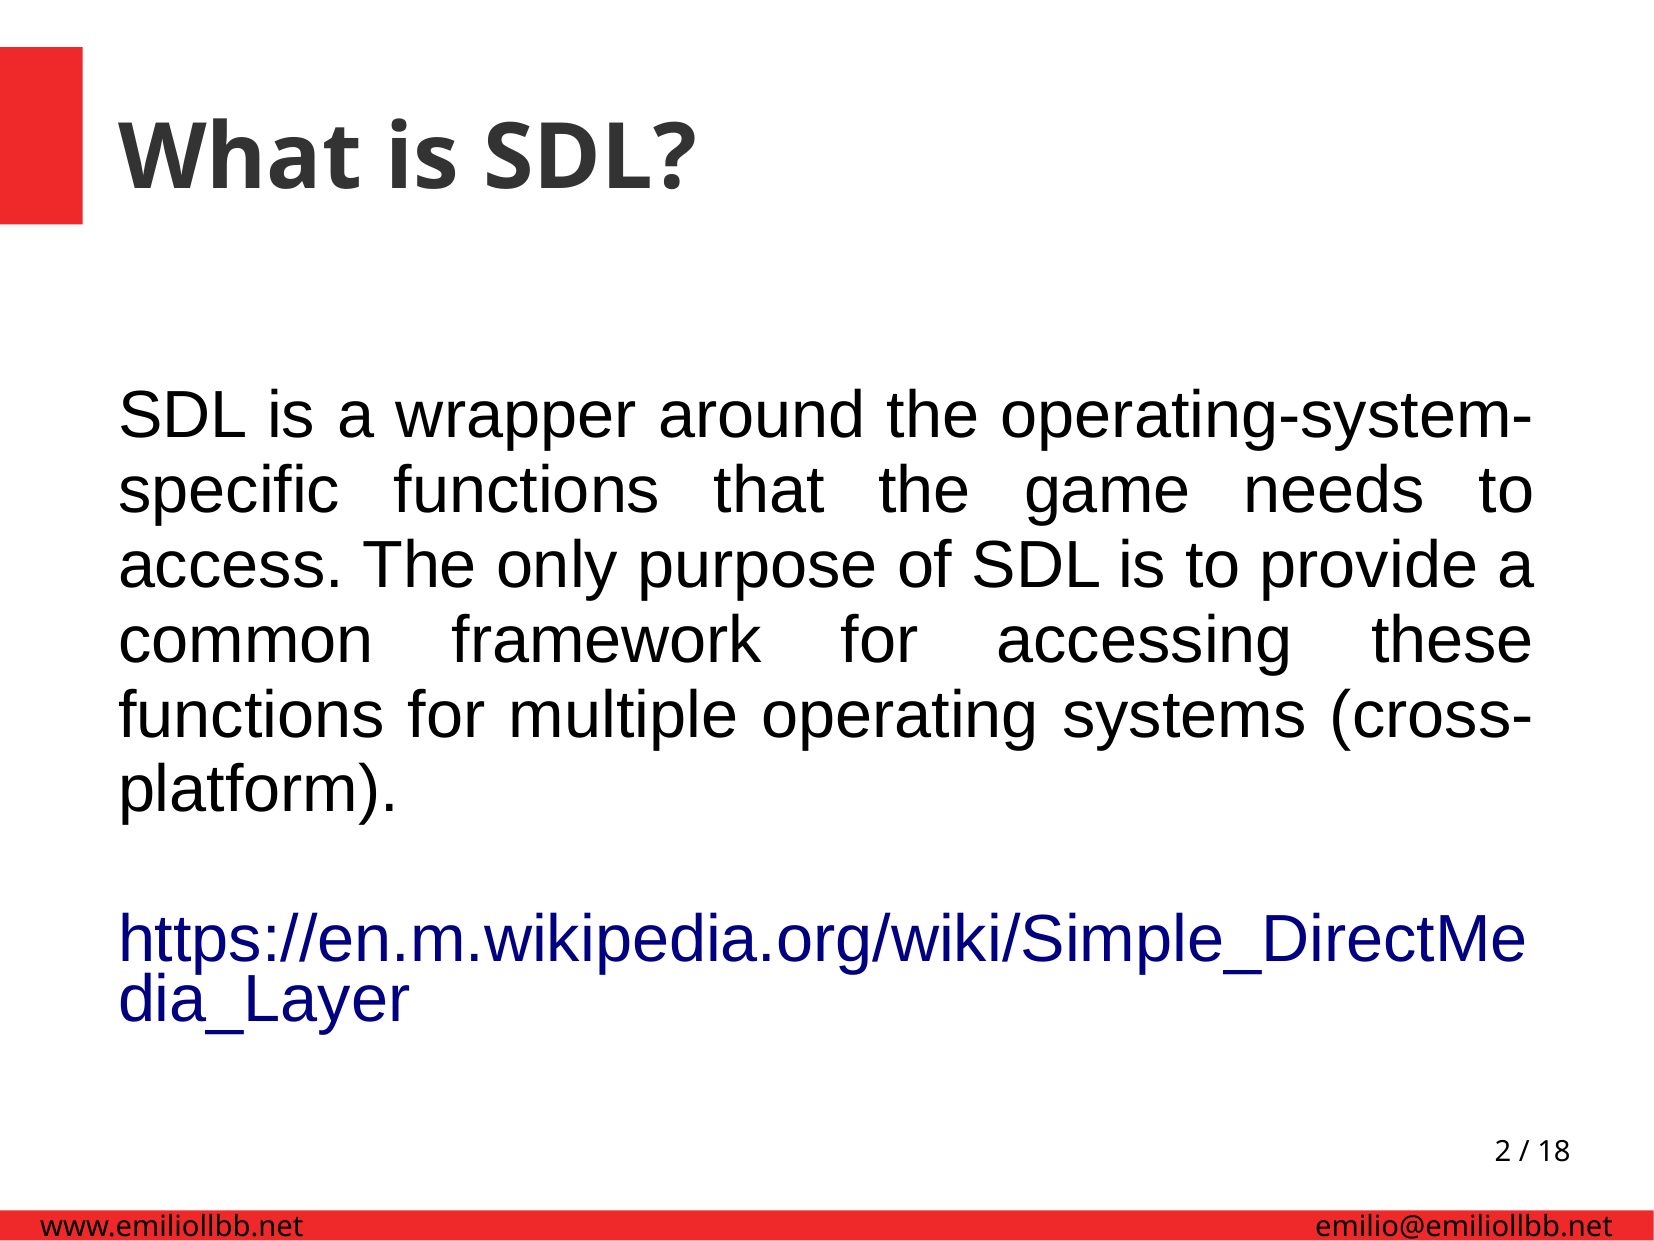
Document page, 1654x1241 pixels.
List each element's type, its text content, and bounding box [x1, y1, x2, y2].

title What is SDL? [118, 45, 1571, 260]
text_box SDL is a wrapper around the operating-system-specific functions that the game needs to access. The only purpose of SDL is to provide a common framework for accessing these functions for multiple operating systems (cross-platform). https://en.m.wikipedia.org/wiki/Simple_DirectMedia_Layer [118, 354, 1536, 1074]
